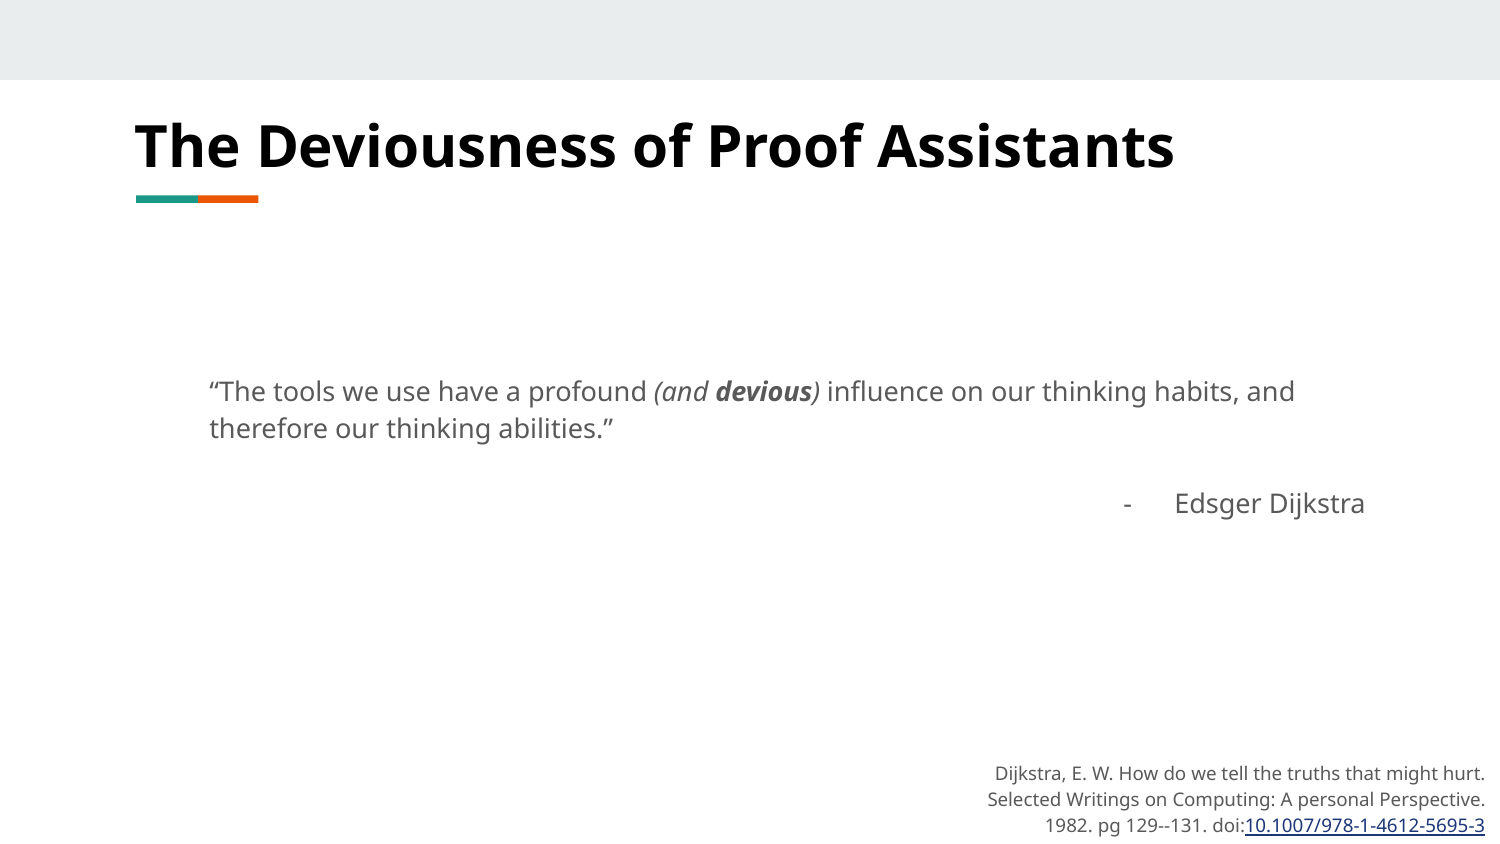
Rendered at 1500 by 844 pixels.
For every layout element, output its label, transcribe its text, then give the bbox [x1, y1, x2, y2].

text_box Dijkstra, E. W. How do we tell the truths that might hurt. Selected Writings on Computing: A personal Perspective. 1982. pg 129--131. doi:10.1007/978-1-4612-5695-3 [821, 743, 1500, 844]
list “The tools we use have a profound (and devious) influence on our thinking habits, and therefore our thinking abilities.” Edsger Dijkstra [119, 354, 1381, 568]
title The Deviousness of Proof Assistants [119, 93, 1381, 182]
